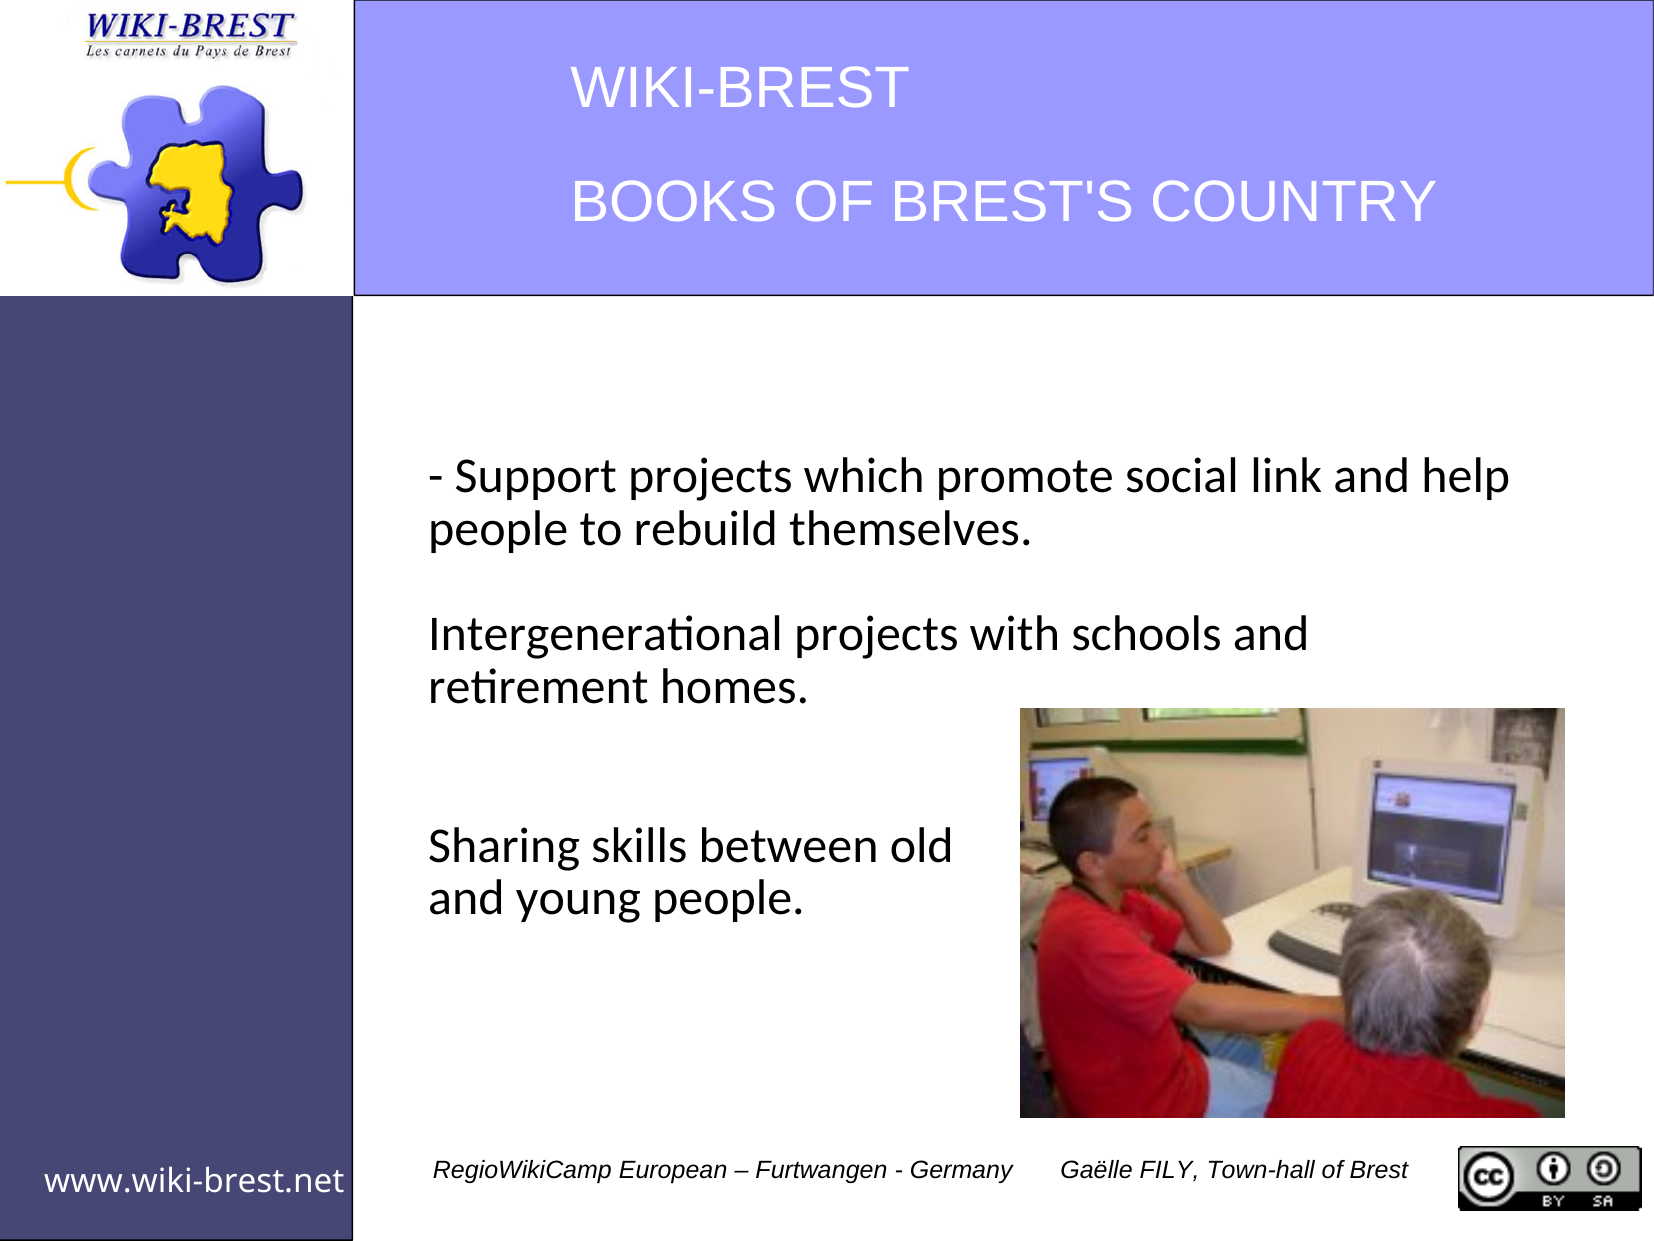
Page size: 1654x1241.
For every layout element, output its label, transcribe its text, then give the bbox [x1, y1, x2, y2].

text_box - Support projects which promote social link and help people to rebuild themselves. Intergenerational projects with schools and retirement homes. Sharing skills between old and young people. [413, 442, 1536, 943]
picture [1020, 708, 1565, 1118]
picture [0, 0, 353, 296]
picture [1458, 1146, 1642, 1211]
